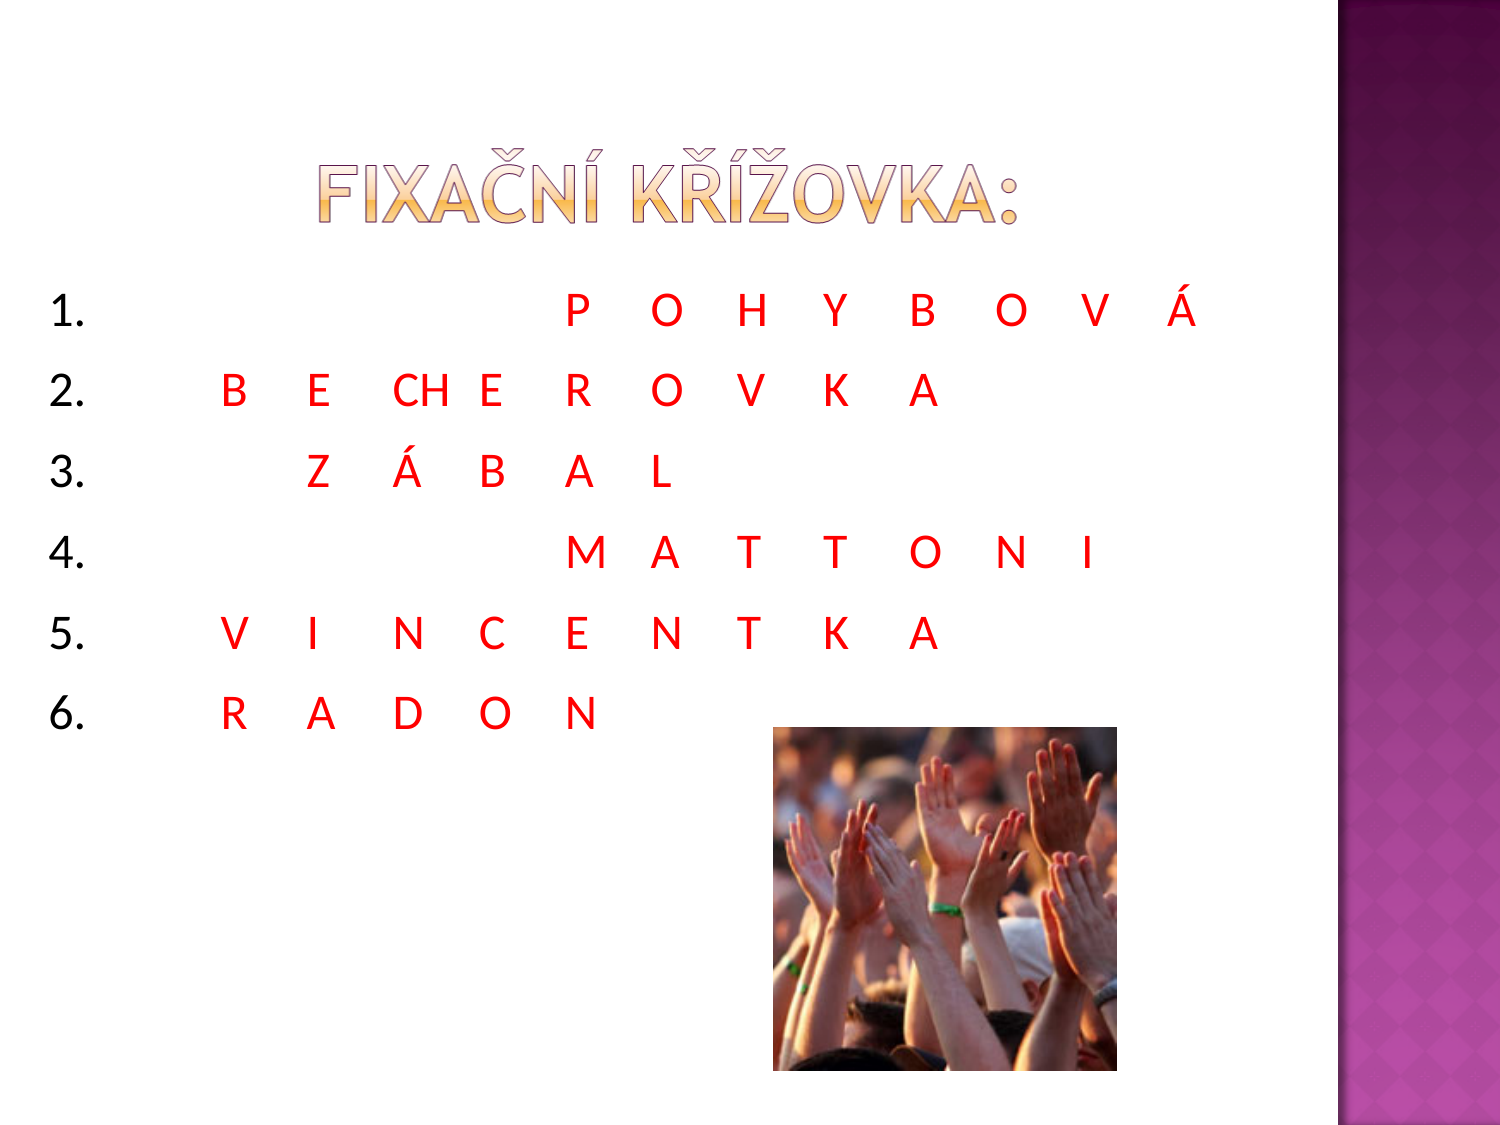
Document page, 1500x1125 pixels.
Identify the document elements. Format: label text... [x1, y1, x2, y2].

table_cell [730, 429, 816, 509]
table_cell N [558, 671, 643, 752]
table_cell Á [385, 429, 472, 509]
table_cell [1160, 509, 1246, 590]
table_cell R [213, 671, 299, 752]
table_cell Z [299, 429, 385, 509]
table_header [472, 267, 558, 348]
table_cell 6. [41, 671, 127, 752]
table_header H [730, 267, 816, 348]
table_cell [816, 429, 902, 509]
table_cell K [816, 590, 902, 671]
table_cell I [1074, 509, 1160, 590]
table_cell [213, 429, 299, 509]
table_cell B [213, 348, 299, 429]
table_cell A [643, 509, 730, 590]
table_cell [127, 429, 213, 509]
table_cell 3. [41, 429, 127, 509]
table_cell [988, 429, 1074, 509]
table_cell A [558, 429, 643, 509]
table_header [385, 267, 472, 348]
table_header Á [1160, 267, 1246, 348]
table_cell CH [385, 348, 472, 429]
table_header O [988, 267, 1074, 348]
table_cell T [730, 590, 816, 671]
table_cell [127, 671, 213, 752]
picture [773, 727, 1117, 1071]
table_cell [988, 348, 1074, 429]
table_cell [472, 509, 558, 590]
table_cell [1160, 671, 1246, 752]
table_cell [385, 509, 472, 590]
table_header 1. [41, 267, 127, 348]
table_cell [1160, 348, 1246, 429]
table_cell [127, 348, 213, 429]
table_cell [1160, 429, 1246, 509]
table_cell A [902, 590, 988, 671]
table_cell [299, 509, 385, 590]
table_header [127, 267, 213, 348]
table_cell K [816, 348, 902, 429]
table_cell 2. [41, 348, 127, 429]
table_cell M [558, 509, 643, 590]
table_header O [643, 267, 730, 348]
table_header Y [816, 267, 902, 348]
table_cell R [558, 348, 643, 429]
table_header [299, 267, 385, 348]
table_cell O [902, 509, 988, 590]
table_cell [1074, 671, 1160, 752]
table_cell [902, 671, 988, 727]
table_cell [1074, 590, 1160, 671]
table_cell I [299, 590, 385, 671]
table_cell C [472, 590, 558, 671]
table_cell O [472, 671, 558, 752]
table_cell [988, 671, 1074, 727]
table_cell [127, 509, 213, 590]
table_cell [988, 590, 1074, 671]
table_cell [816, 671, 902, 727]
picture [1337, 0, 1500, 1125]
table_cell V [213, 590, 299, 671]
text_box [73, 52, 1265, 241]
table_cell [127, 590, 213, 671]
table_cell 4. [41, 509, 127, 590]
table_cell N [385, 590, 472, 671]
table_cell N [988, 509, 1074, 590]
table_cell E [299, 348, 385, 429]
table_cell E [558, 590, 643, 671]
table_cell N [643, 590, 730, 671]
table_cell [643, 671, 730, 752]
table_cell D [385, 671, 472, 752]
table_cell O [643, 348, 730, 429]
table_cell [902, 429, 988, 509]
table_header B [902, 267, 988, 348]
table_cell B [472, 429, 558, 509]
table_cell [1160, 590, 1246, 671]
table_cell A [299, 671, 385, 752]
table_header P [558, 267, 643, 348]
table_header V [1074, 267, 1160, 348]
table_cell [1074, 429, 1160, 509]
table_cell [213, 509, 299, 590]
table_cell E [472, 348, 558, 429]
table_cell V [730, 348, 816, 429]
table_cell T [730, 509, 816, 590]
table_cell A [902, 348, 988, 429]
table_cell L [643, 429, 730, 509]
table_cell 5. [41, 590, 127, 671]
table_cell [730, 671, 816, 752]
table_cell [1074, 348, 1160, 429]
table_cell T [816, 509, 902, 590]
table_header [213, 267, 299, 348]
